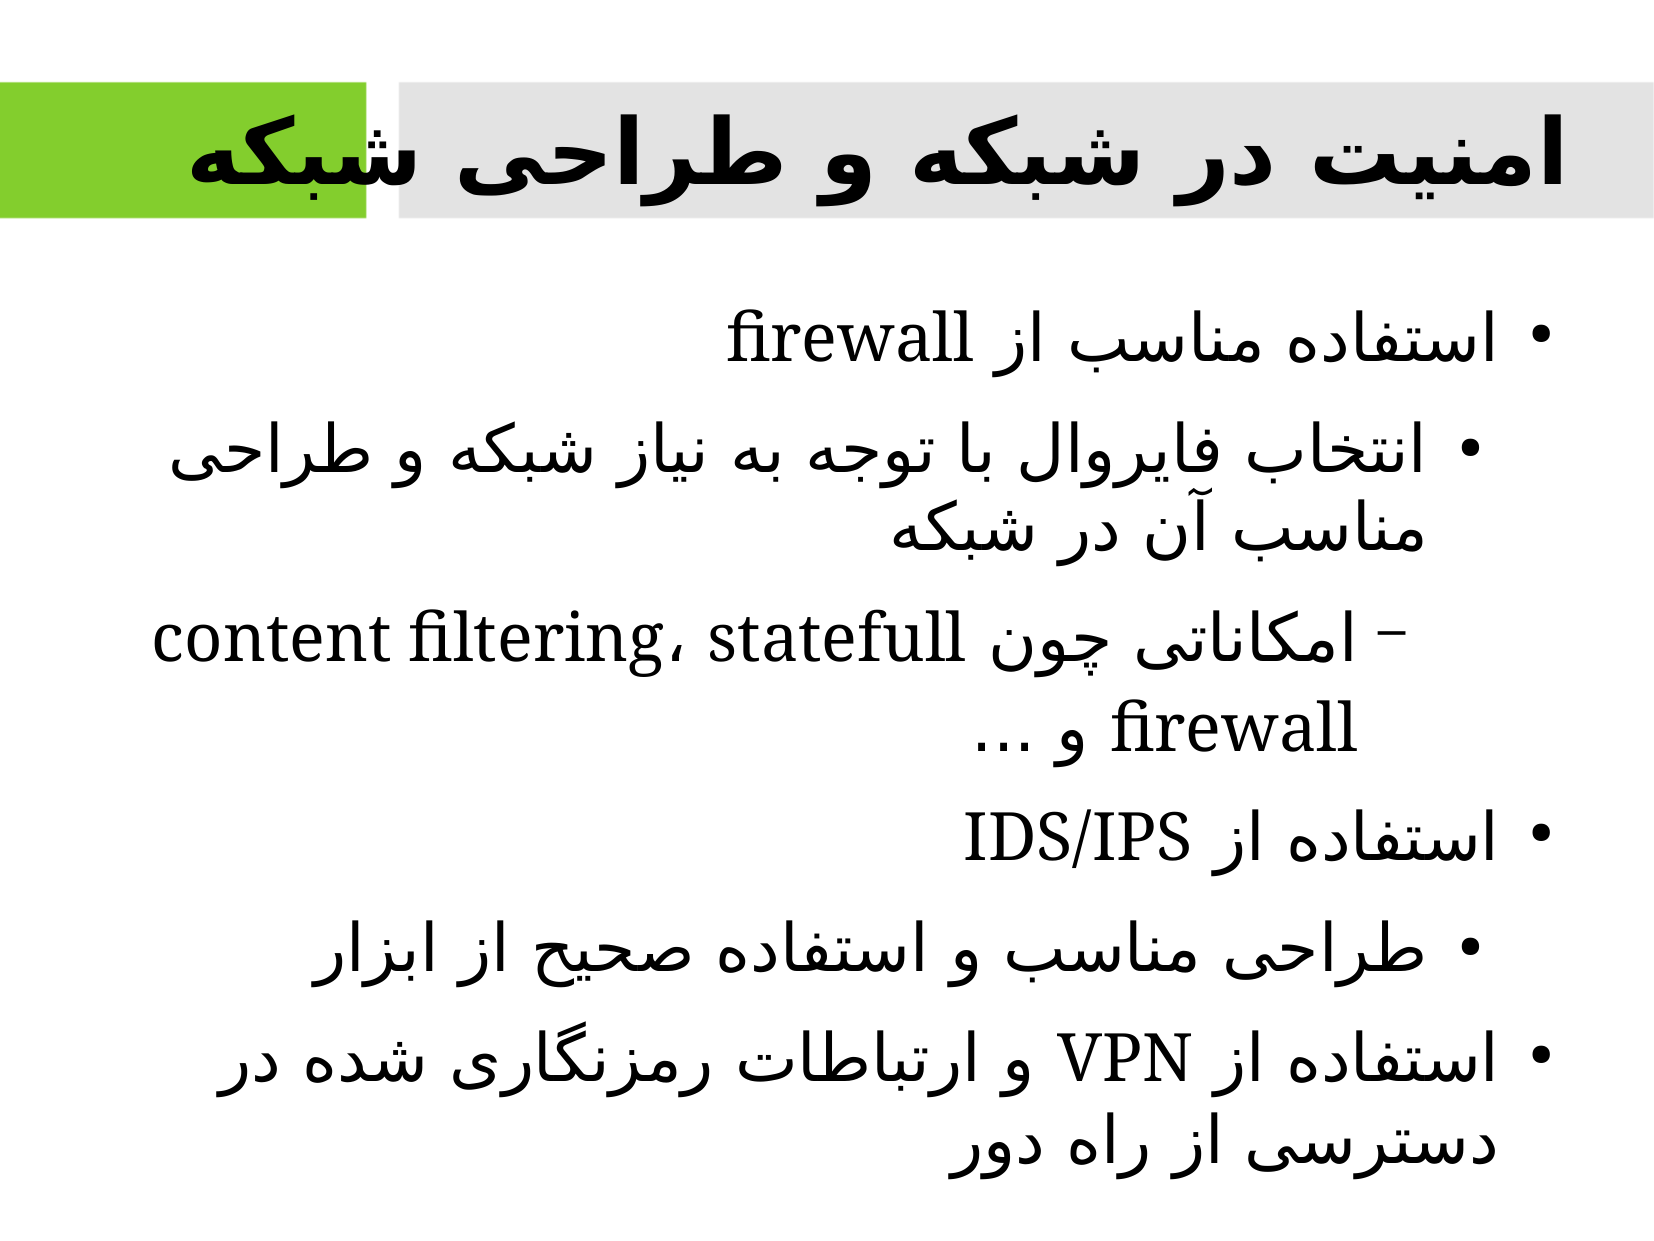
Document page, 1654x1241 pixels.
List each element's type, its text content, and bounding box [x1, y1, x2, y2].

list استفاده مناسب از firewall انتخاب فایروال با توجه به نیاز شبکه و طراحی مناسب آن در شبکه امکاناتی چون content filtering، statefull firewall و ... استفاده از IDS/IPS طراحی مناسب و استفاده صحیح از ابزار استفاده از VPN و ارتباطات رمزنگاری شده در دسترسی از راه دور [82, 290, 1571, 1182]
title امنیت در شبکه و طراحی شبکه [82, 49, 1571, 257]
picture [0, 0, 1654, 1241]
